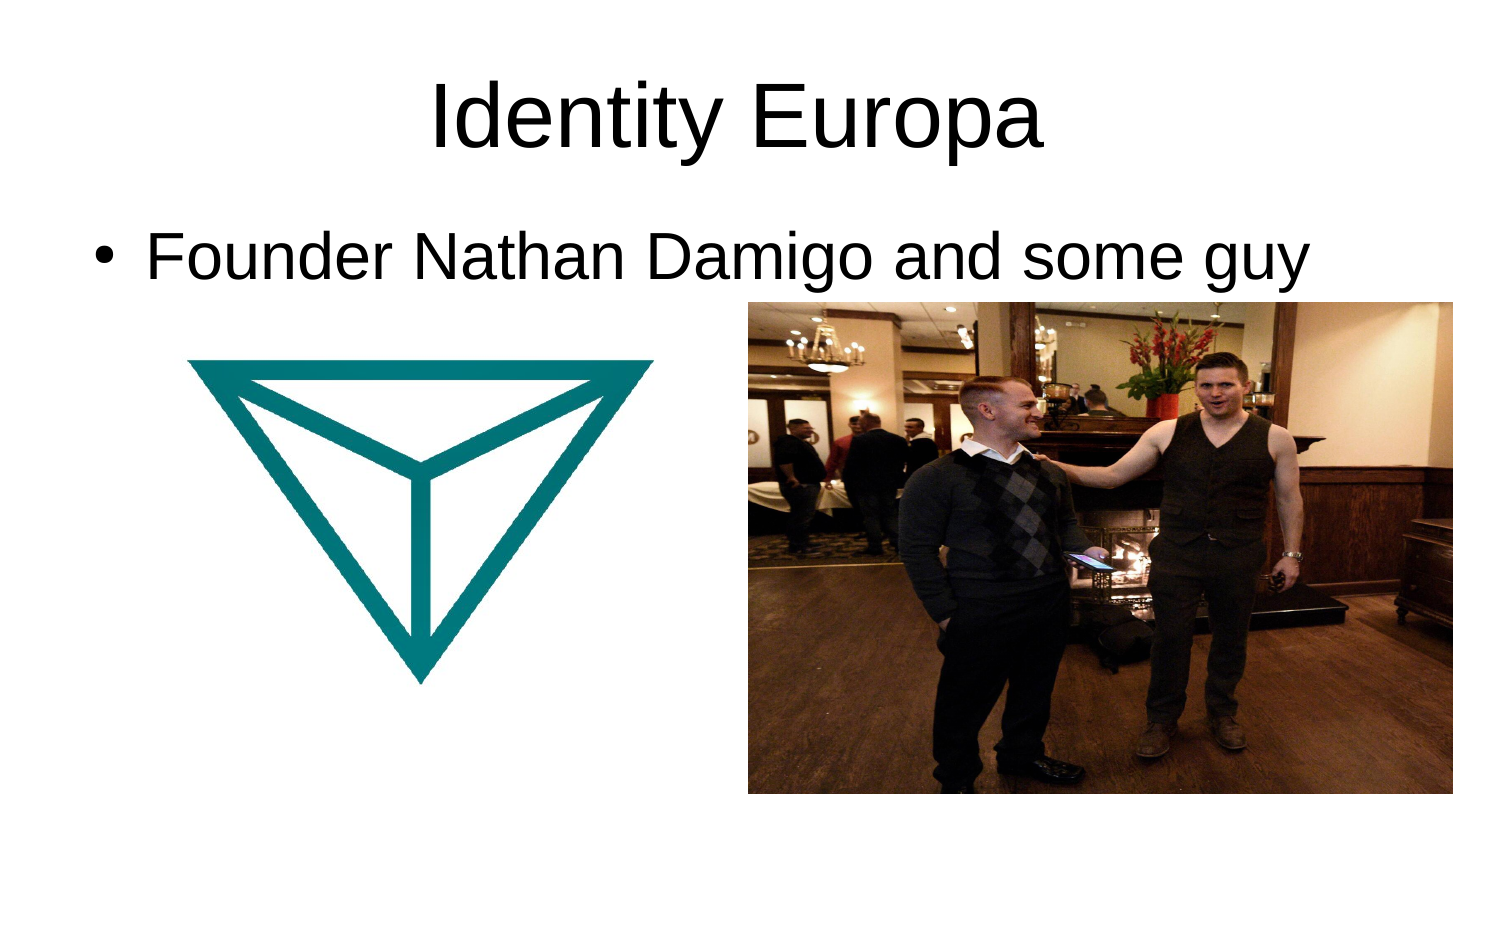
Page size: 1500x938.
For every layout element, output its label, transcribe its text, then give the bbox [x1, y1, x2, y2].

picture [174, 283, 667, 710]
title Identity Europa [75, 37, 1425, 194]
picture [748, 302, 1453, 794]
list Founder Nathan Damigo and some guy [75, 219, 1425, 763]
